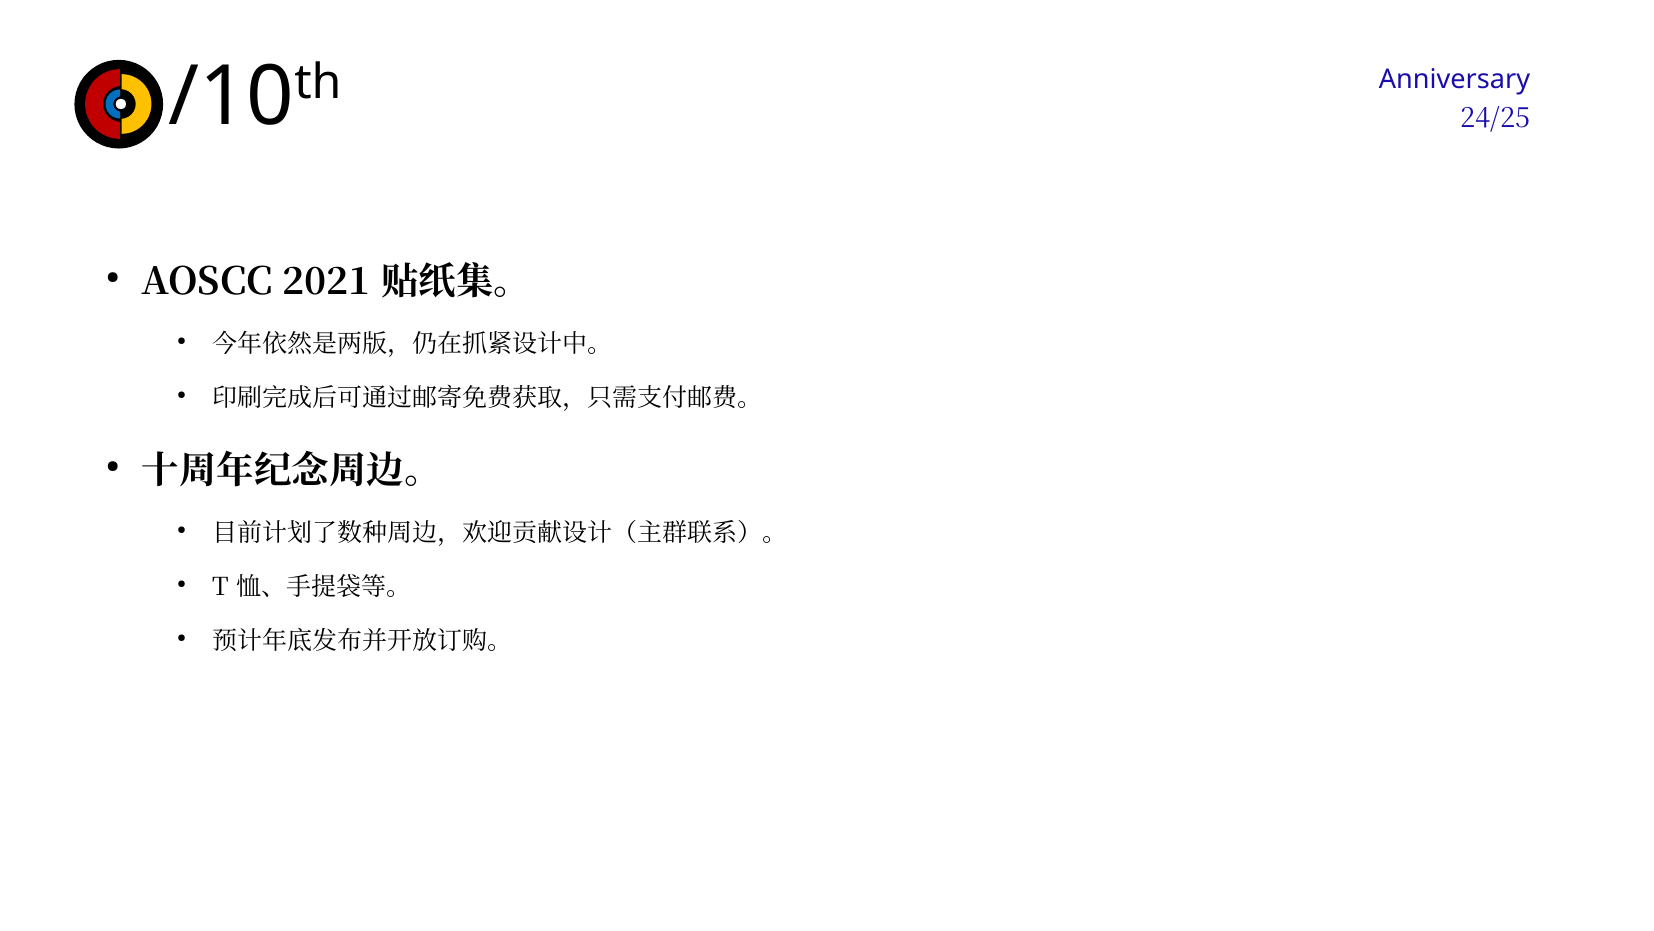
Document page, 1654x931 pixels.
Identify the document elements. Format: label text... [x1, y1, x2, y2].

text_box AOSCC 2021贴纸集。 今年依然是两版，仍在抓紧设计中。 印刷完成后可通过邮寄免费获取，只需支付邮费。 十周年纪念周边。 目前计划了数种周边，欢迎贡献设计（主群联系）。 T恤、手提袋等。 预计年底发布并开放订购。 [106, 224, 1329, 819]
text_box /10th [153, 28, 739, 224]
text_box Anniversary 2/25 [1364, 52, 1568, 223]
picture [71, 57, 153, 151]
